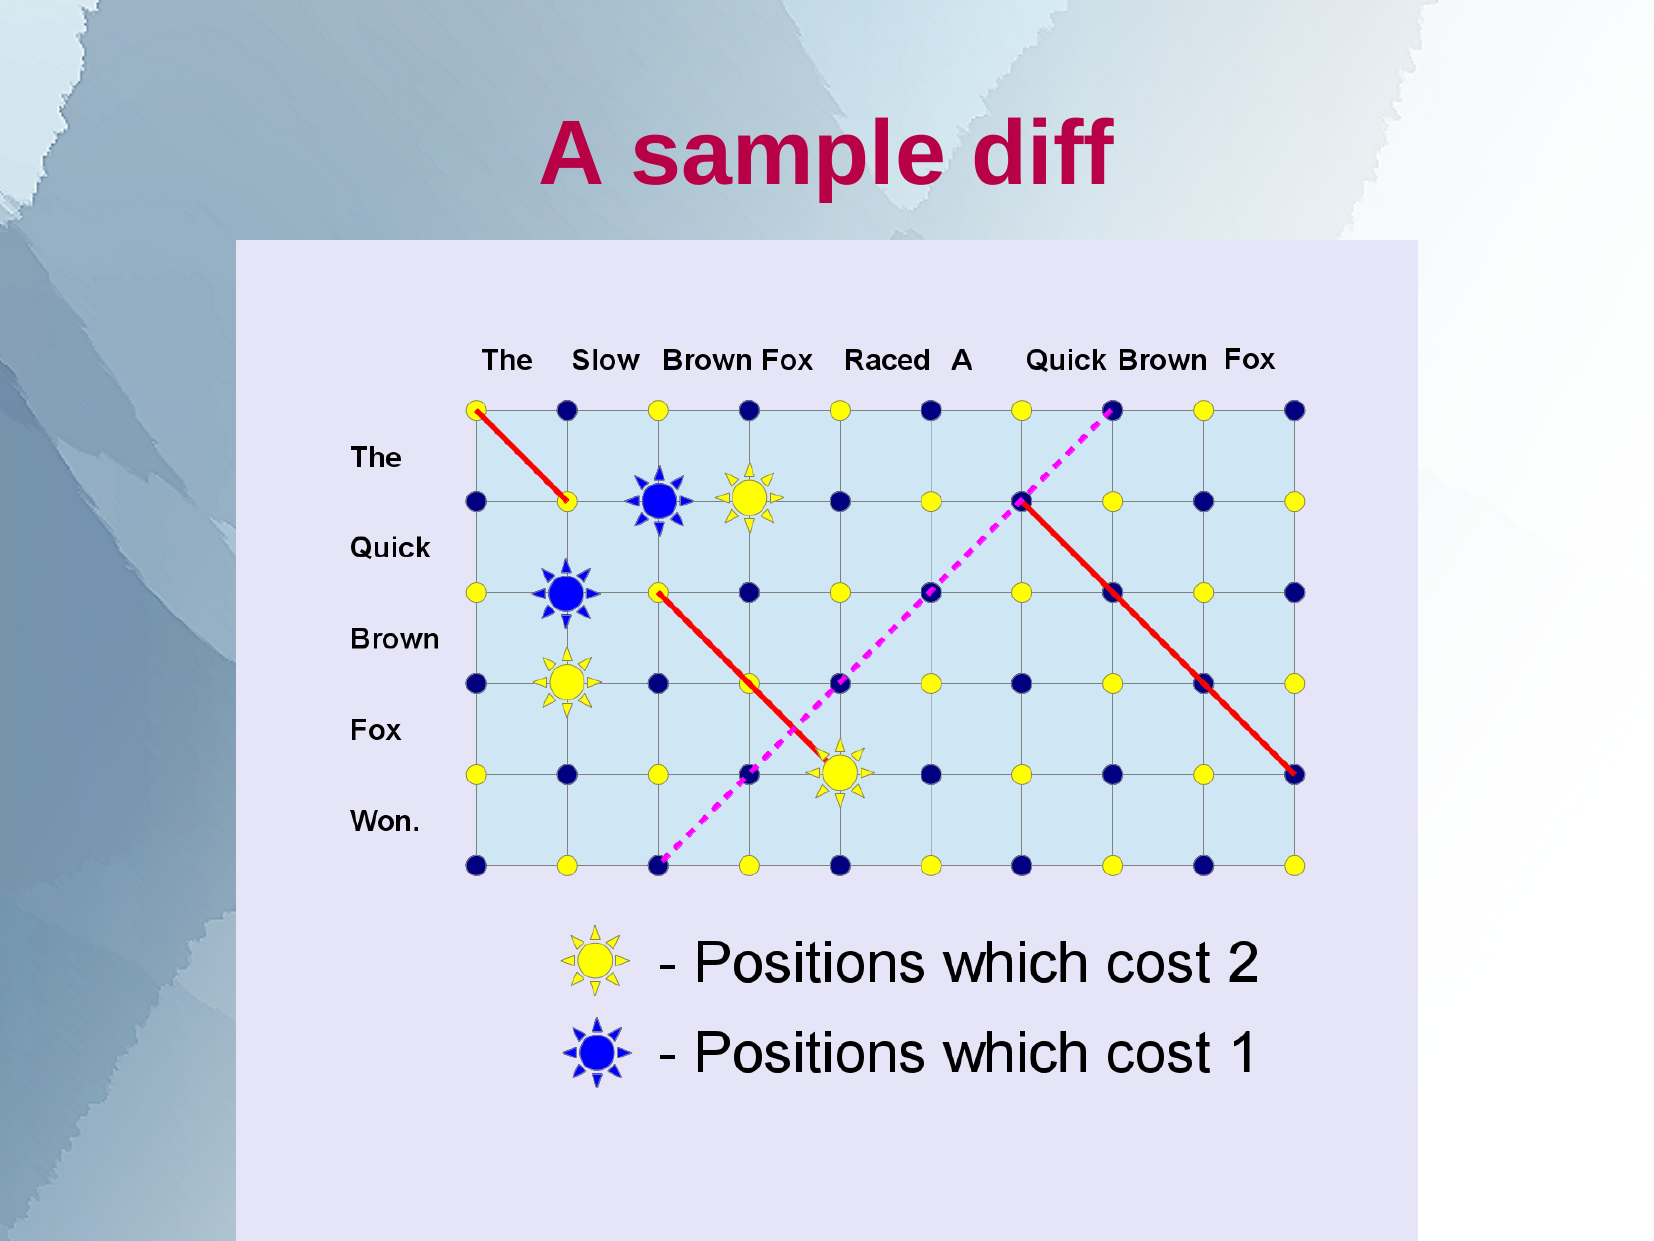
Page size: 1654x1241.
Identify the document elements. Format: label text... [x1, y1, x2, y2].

title A sample diff [82, 49, 1571, 257]
picture [0, 0, 1654, 1241]
